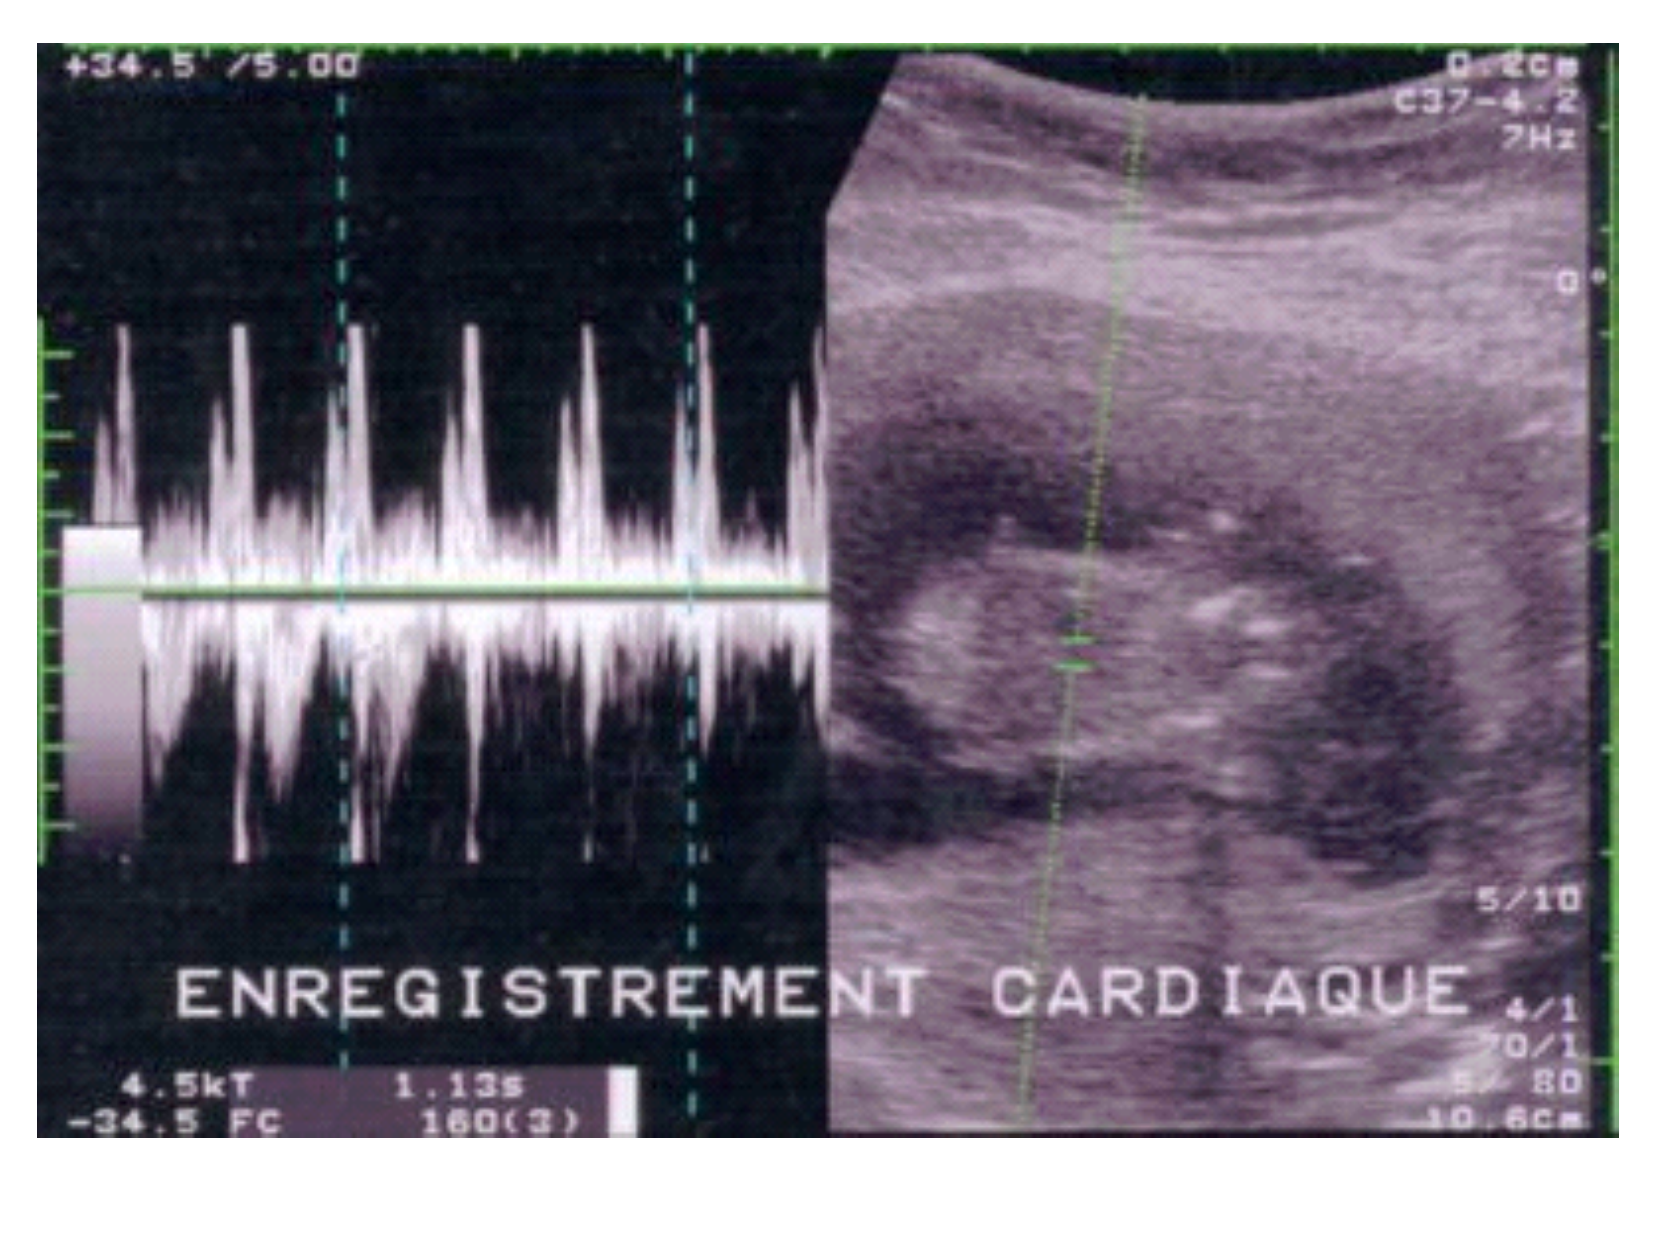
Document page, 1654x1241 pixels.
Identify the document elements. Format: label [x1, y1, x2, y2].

picture [37, 43, 1619, 1138]
